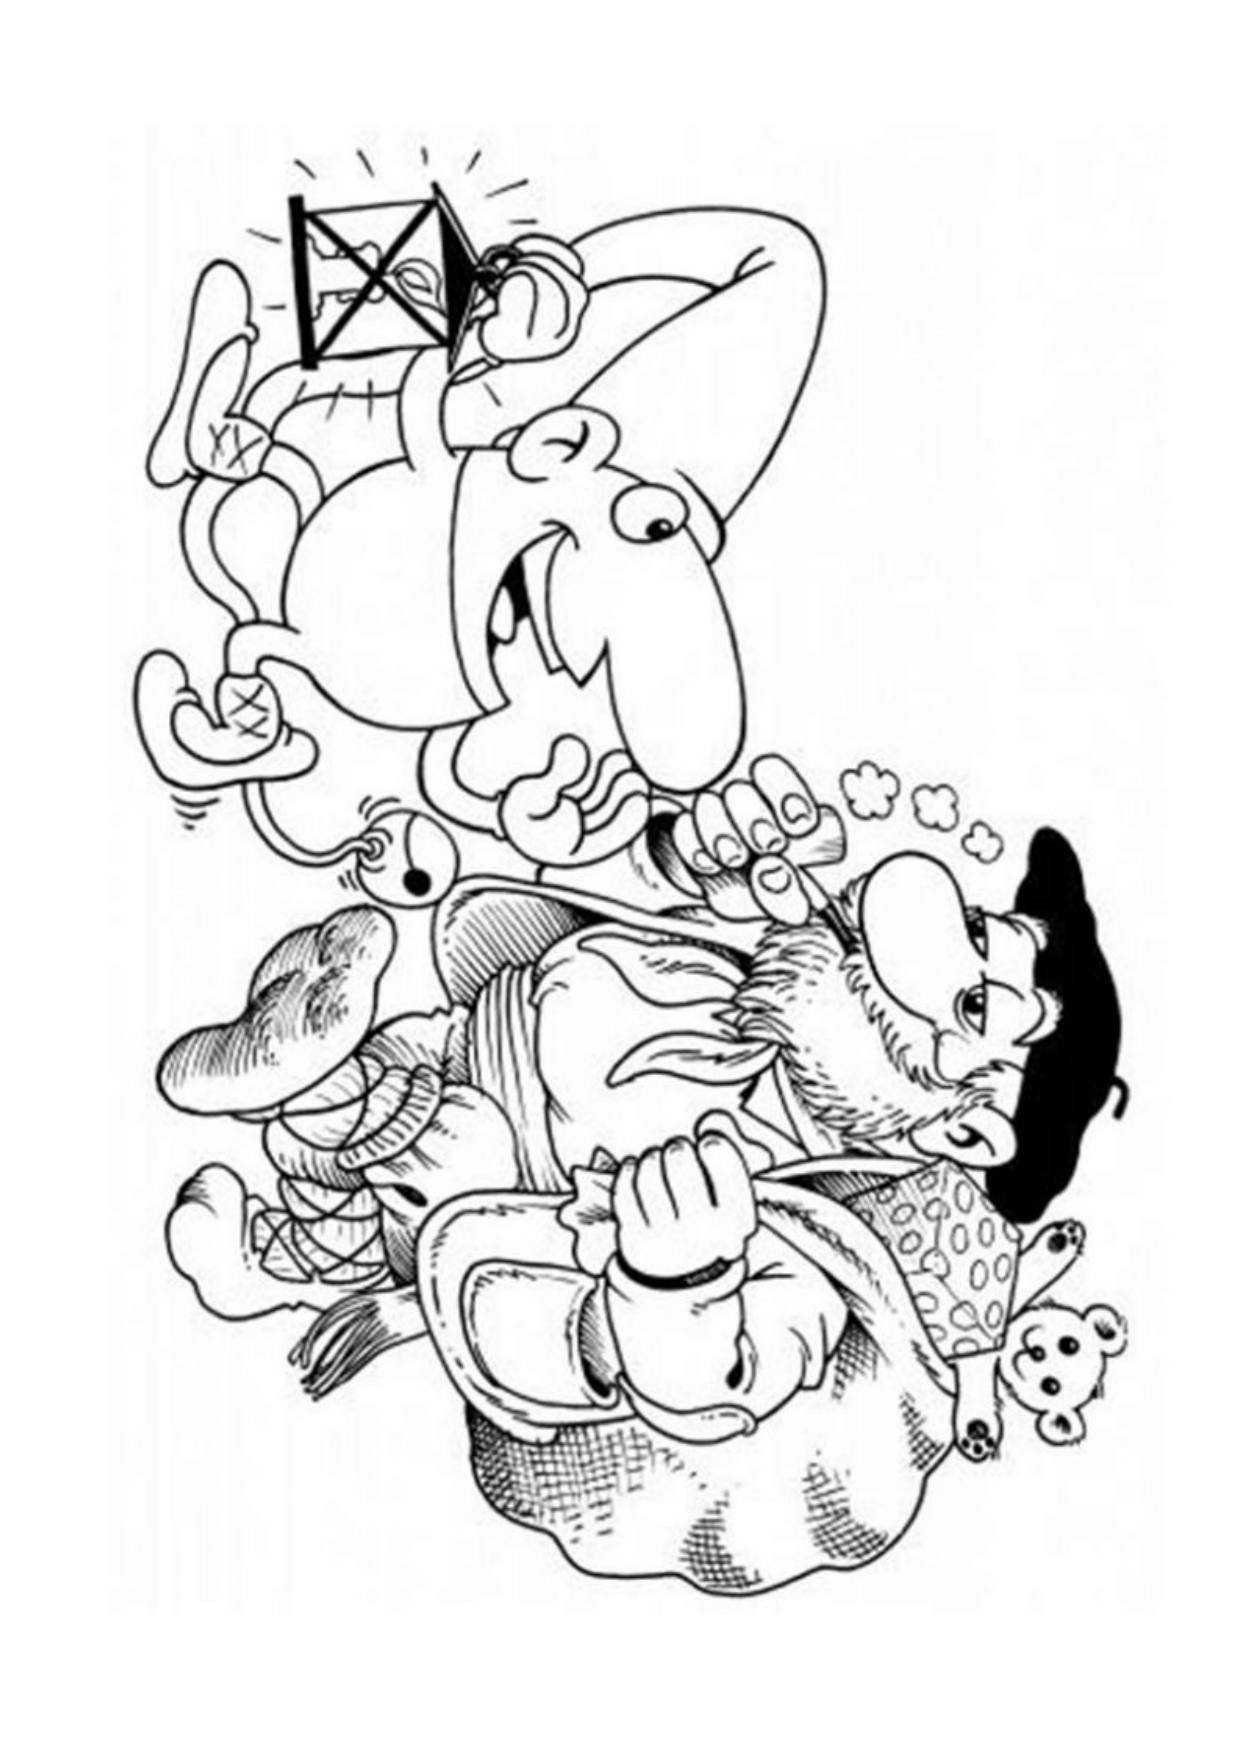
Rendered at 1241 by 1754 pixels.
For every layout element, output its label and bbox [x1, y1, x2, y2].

picture [71, 76, 1179, 1677]
